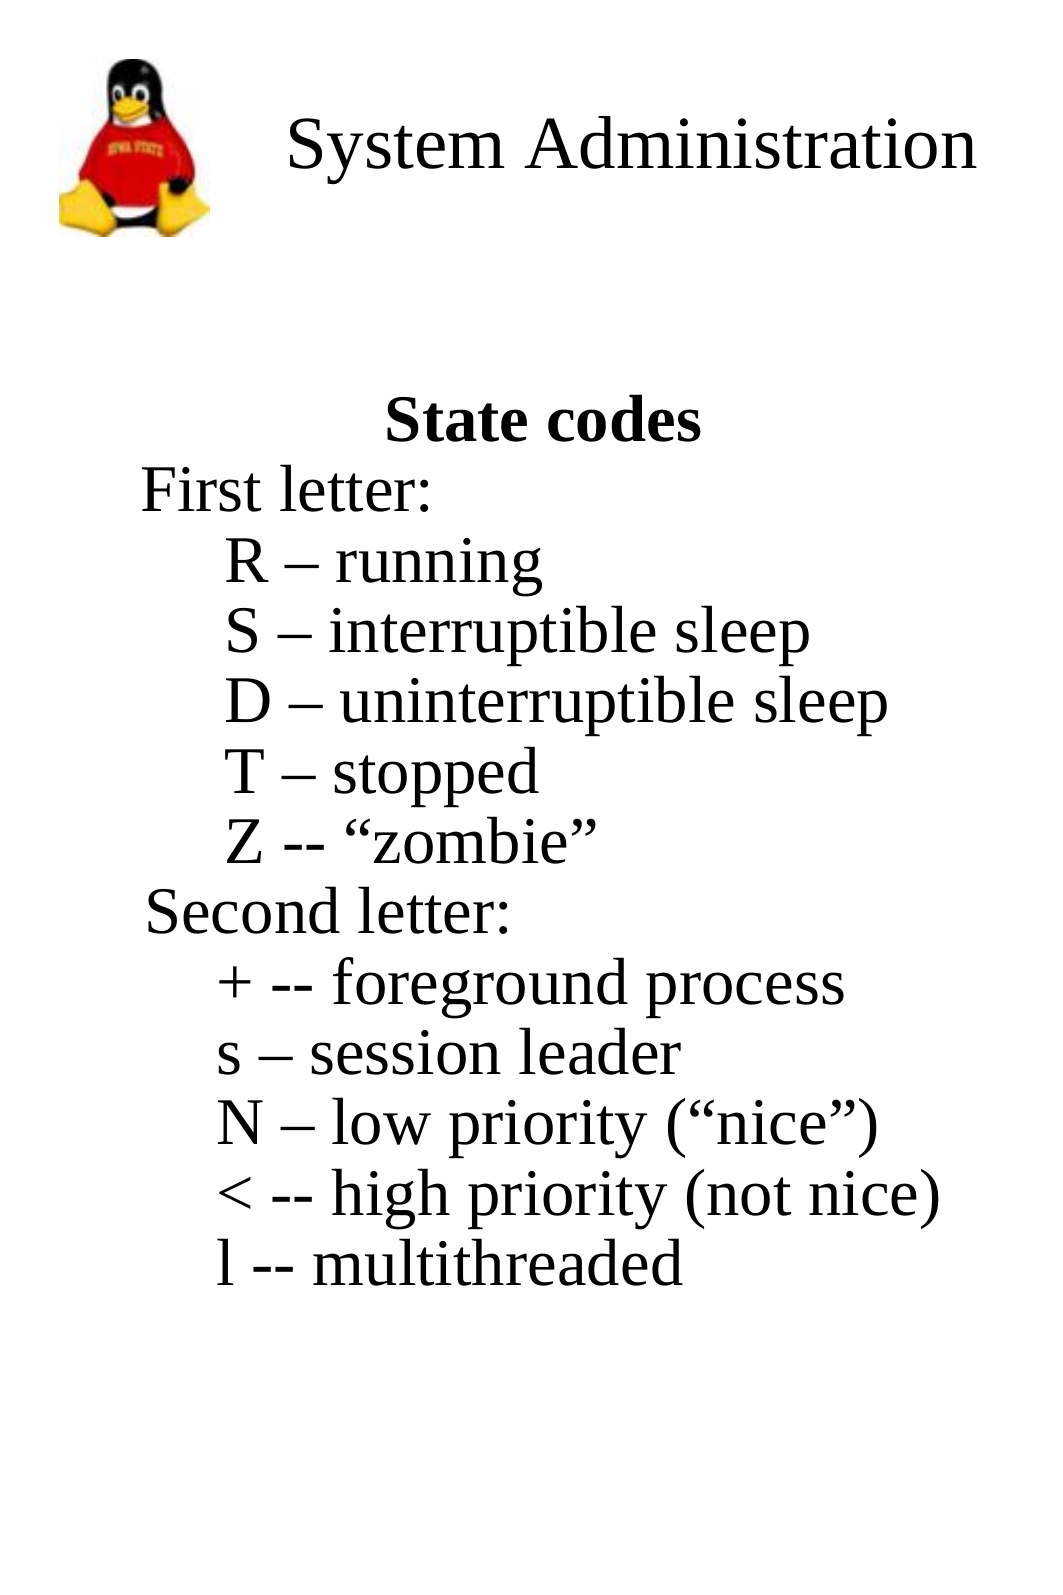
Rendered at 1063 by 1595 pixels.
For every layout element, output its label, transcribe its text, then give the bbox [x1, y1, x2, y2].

subtitle State codes First letter: R – running S – interruptible sleep D – uninterruptible sleep T – stopped Z -- “zombie” Second letter: + -- foreground process s – session leader N – low priority (“nice”) < -- high priority (not nice) l -- multithreaded [140, 264, 948, 1420]
picture [59, 59, 210, 237]
title System Administration [228, 21, 1036, 268]
